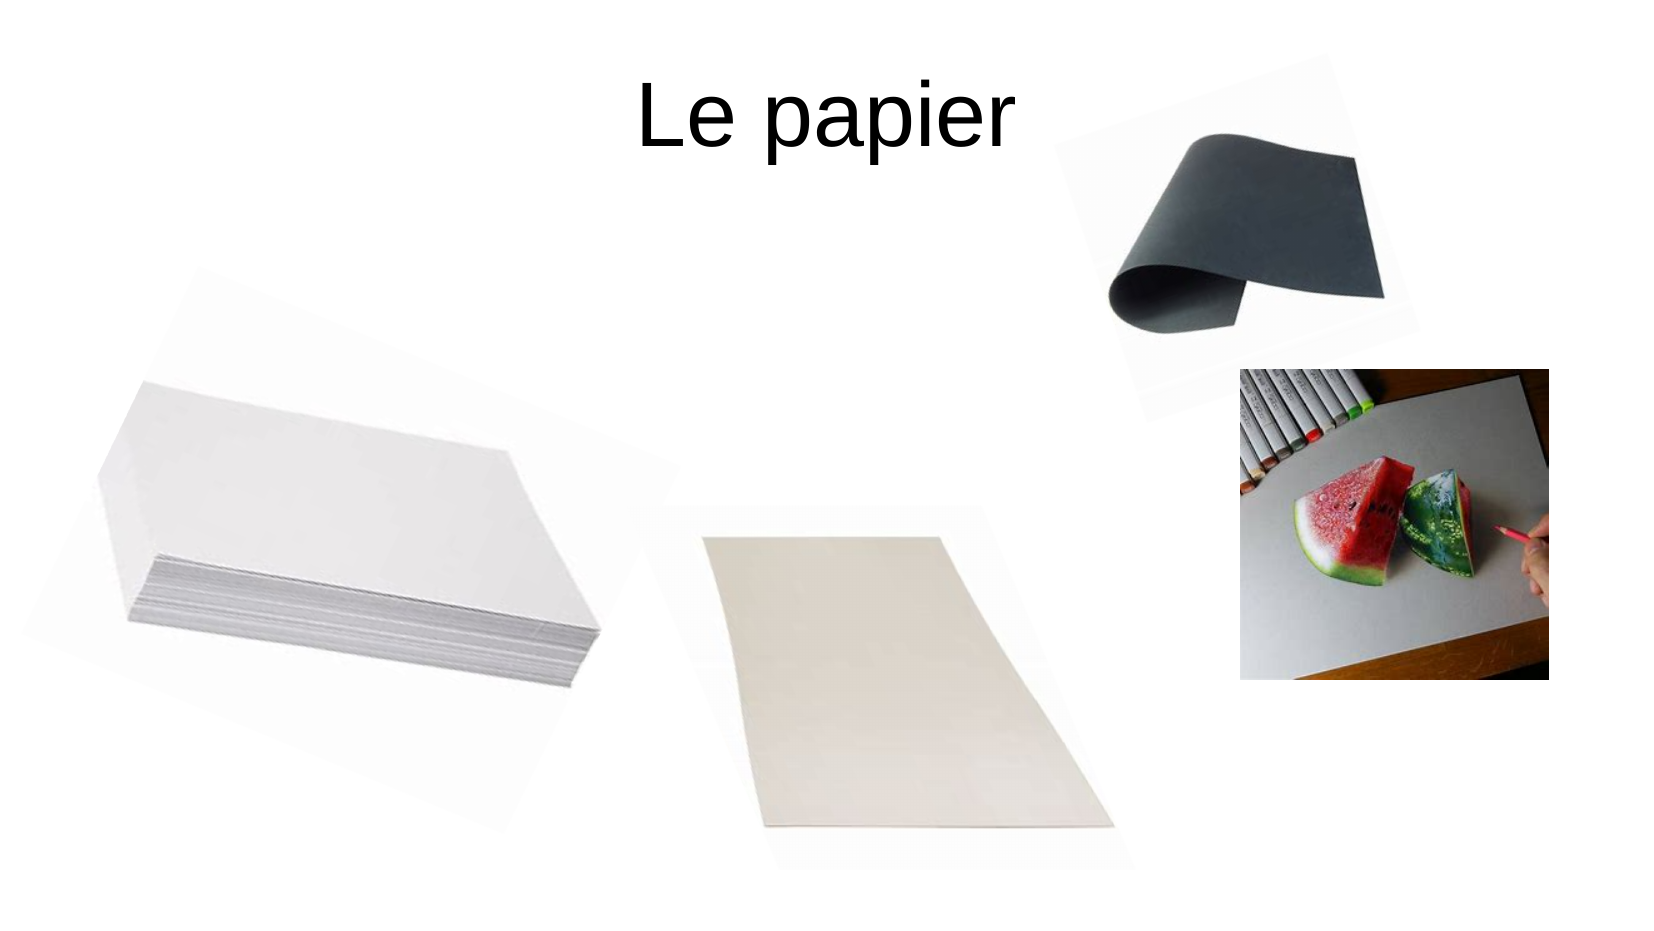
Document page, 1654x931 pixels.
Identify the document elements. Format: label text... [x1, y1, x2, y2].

title Le papier [82, 37, 1571, 193]
picture [1053, 53, 1549, 680]
picture [20, 265, 1136, 870]
